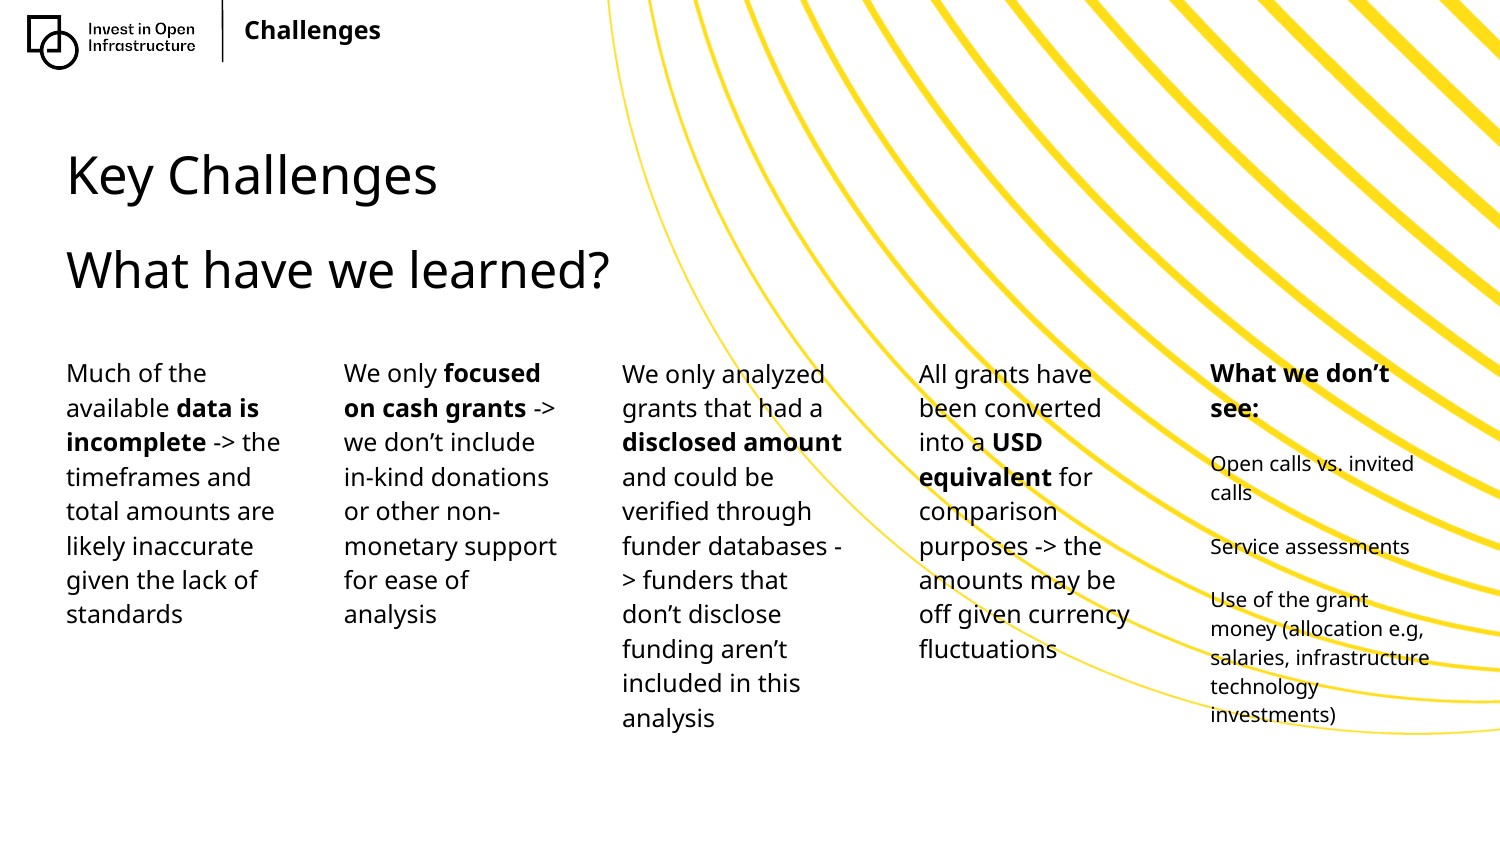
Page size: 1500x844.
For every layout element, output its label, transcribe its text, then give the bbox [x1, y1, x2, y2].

text_box What we don’t see: Open calls vs. invited calls Service assessments Use of the grant money (allocation e.g, salaries, infrastructure technology investments) [1195, 338, 1447, 790]
text_box Challenges [229, 0, 643, 61]
subtitle What have we learned? [51, 214, 672, 290]
picture [607, 0, 1500, 735]
text_box Much of the available data is incomplete -> the timeframes and total amounts are likely inaccurate given the lack of standards [51, 338, 302, 644]
picture [27, 15, 195, 70]
text_box All grants have been converted into a USD equivalent for comparison purposes -> the amounts may be off given currency fluctuations [903, 338, 1155, 679]
text_box We only focused on cash grants -> we don’t include in-kind donations or other non-monetary support for ease of analysis [329, 338, 580, 644]
text_box We only analyzed grants that had a disclosed amount and could be verified through funder databases -> funders that don’t disclose funding aren’t included in this analysis [607, 338, 858, 807]
title Key Challenges [51, 126, 472, 214]
